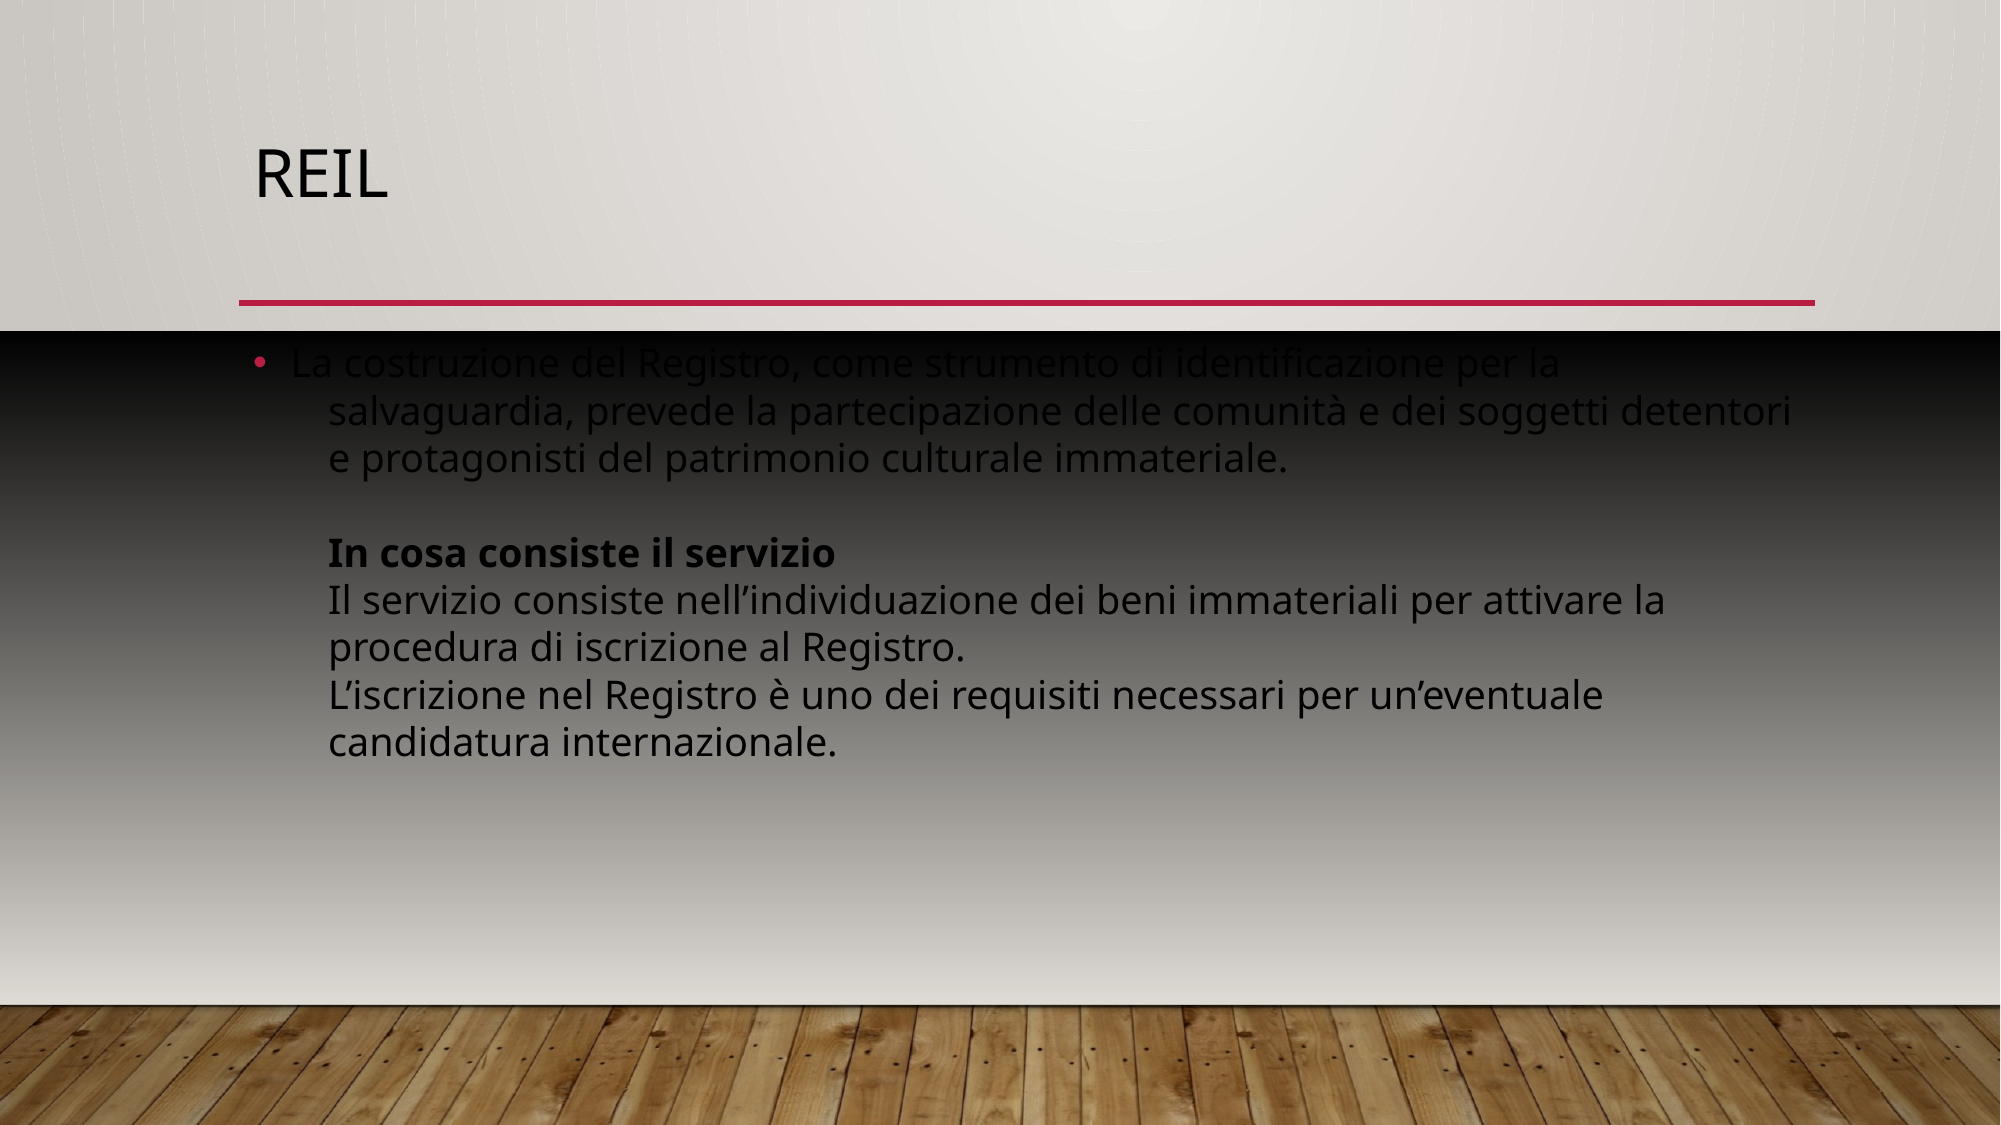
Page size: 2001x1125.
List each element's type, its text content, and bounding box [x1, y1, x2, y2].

title reil [238, 131, 1814, 305]
list La costruzione del Registro, come strumento di identificazione per la salvaguardia, prevede la partecipazione delle comunità e dei soggetti detentori e protagonisti del patrimonio culturale immateriale. In cosa consiste il servizio Il servizio consiste nell’individuazione dei beni immateriali per attivare la procedura di iscrizione al Registro. L’iscrizione nel Registro è uno dei requisiti necessari per un’eventuale candidatura internazionale. [238, 330, 1814, 897]
